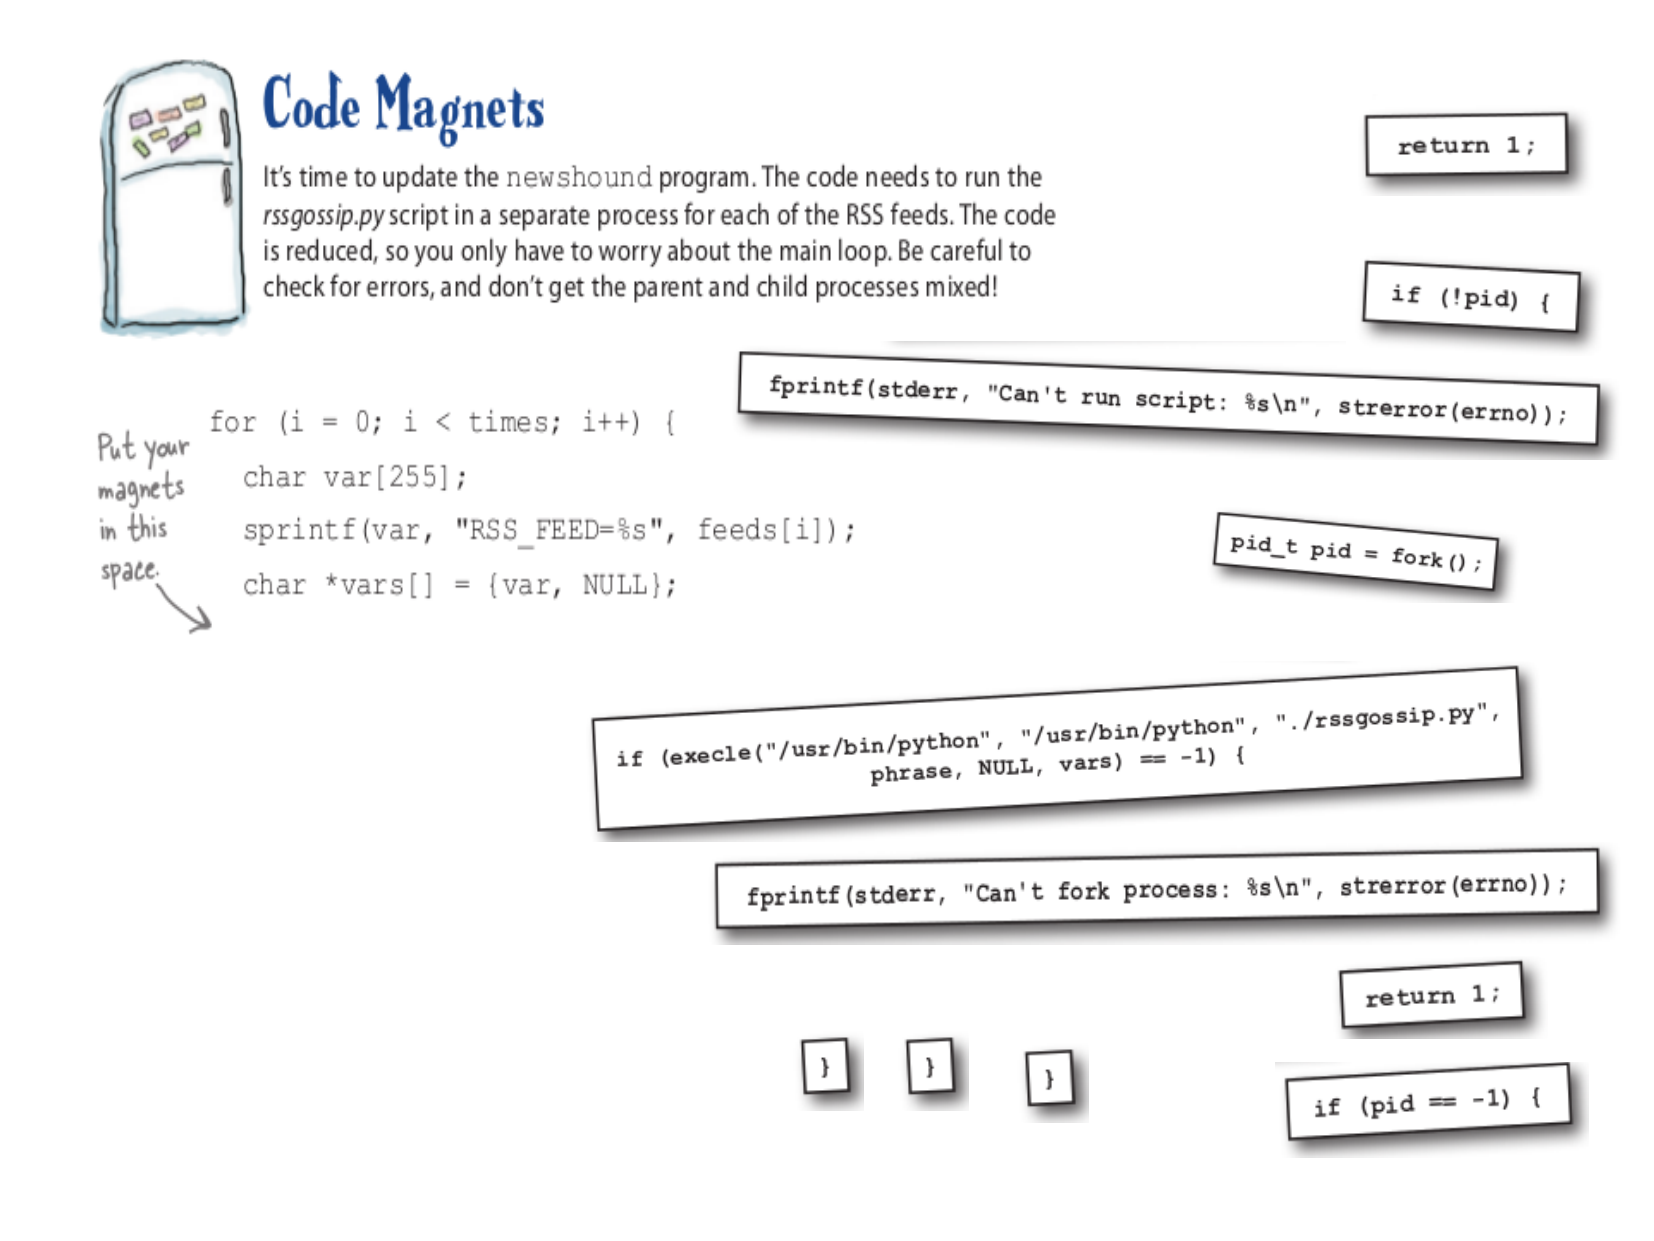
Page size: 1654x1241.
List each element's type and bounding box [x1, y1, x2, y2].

picture [1322, 956, 1548, 1039]
picture [1015, 1039, 1089, 1123]
picture [59, 35, 1654, 945]
picture [1275, 1062, 1589, 1158]
picture [896, 1027, 969, 1111]
picture [791, 1027, 864, 1111]
picture [1200, 503, 1524, 603]
picture [1346, 94, 1595, 196]
